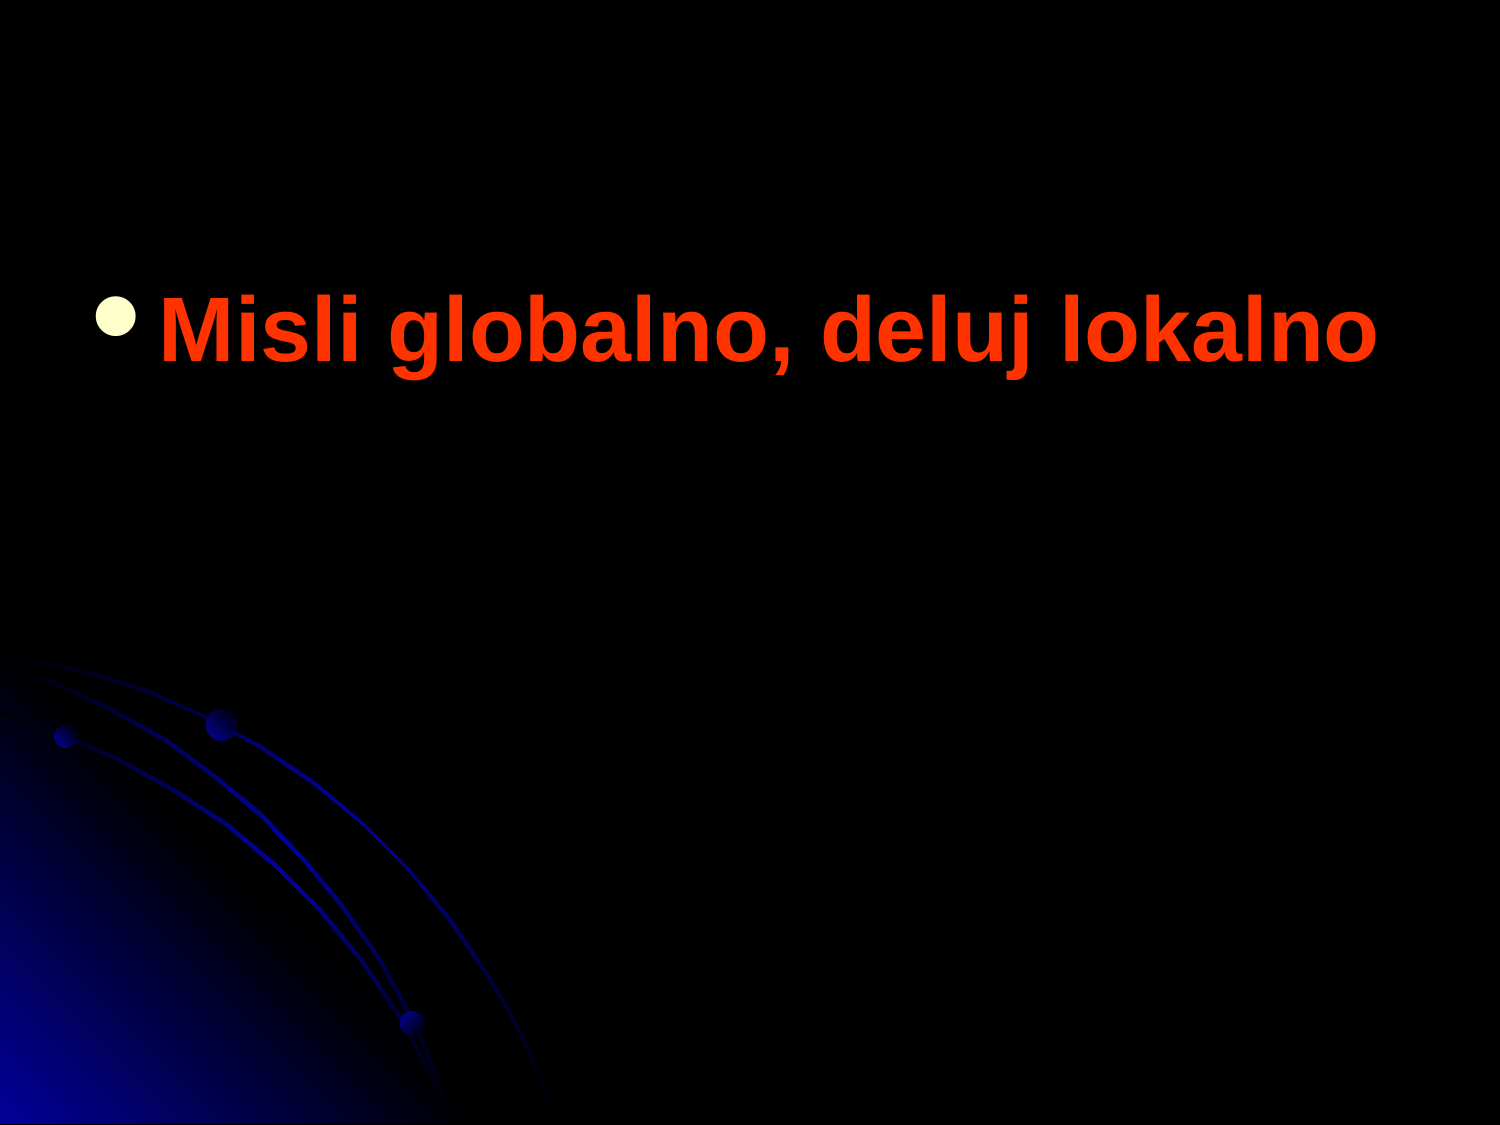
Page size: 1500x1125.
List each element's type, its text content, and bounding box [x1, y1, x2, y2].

list Misli globalno, deluj lokalno [75, 262, 1425, 1006]
